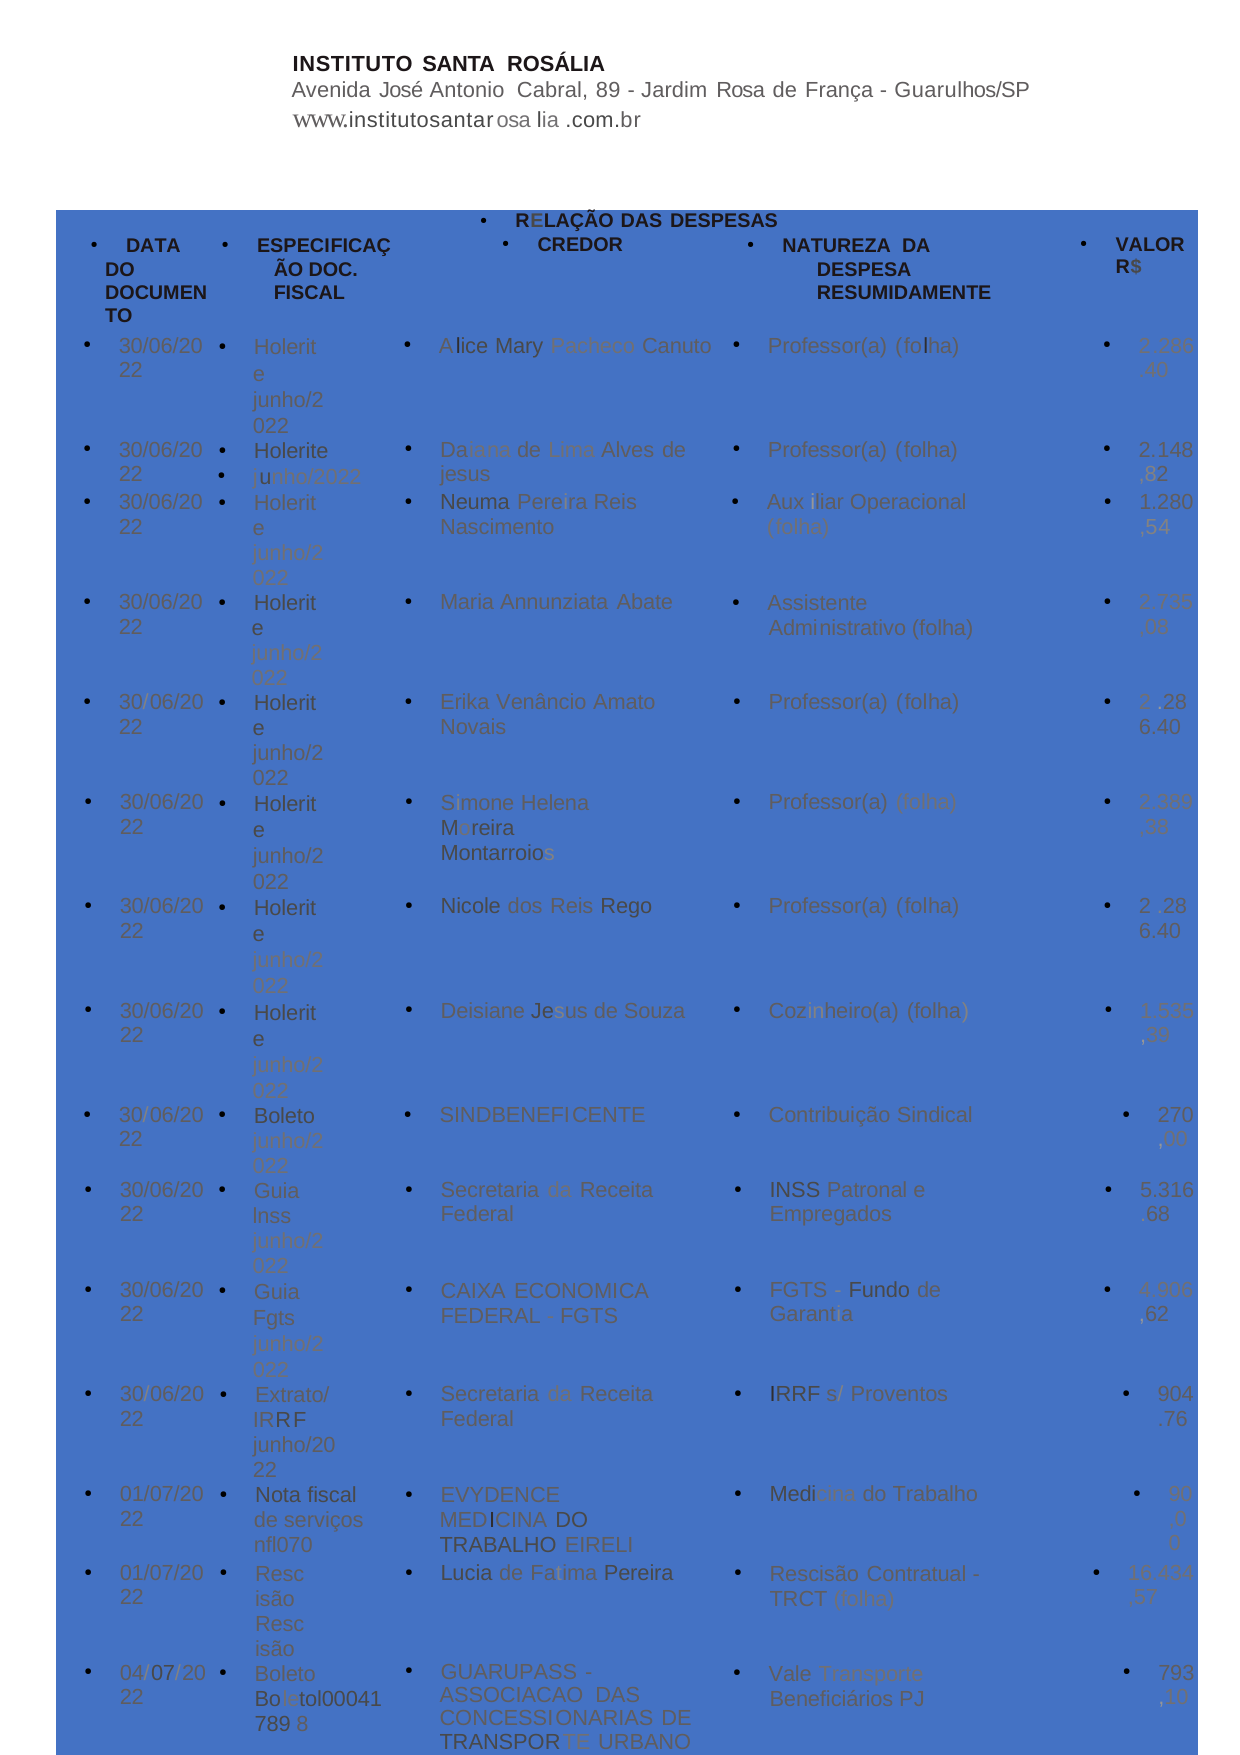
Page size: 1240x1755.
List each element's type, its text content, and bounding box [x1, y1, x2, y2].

table_cell Secretaria da Receita Federal [399, 1382, 728, 1482]
table_cell Simone Helena Moreira Montarroios [399, 790, 728, 894]
table_cell Holerite junho/2022 [212, 333, 399, 438]
table_cell 5.316.68 [1027, 1178, 1198, 1278]
table_cell Deisiane Jesus de Souza [399, 999, 728, 1103]
table_cell 2.735,08 [1027, 590, 1198, 690]
table_cell Rescisão Rescisão [212, 1561, 399, 1661]
table_cell INSS Patronal e Empregados [728, 1178, 1027, 1278]
table_cell Boleto Boletol00041789 8 [212, 1661, 399, 1755]
table_cell DATA DO DOCUMENTO [56, 234, 212, 333]
table_cell 30/06/2022 [56, 590, 212, 690]
table_cell Professor(a) (folha) [728, 333, 1027, 438]
table_cell GUARUPASS - ASSOCIACAO DAS CONCESSIONARIAS DE TRANSPORTE URBANO DE PASSAGEIROS DE GUARULHOS E REGIAO [399, 1661, 728, 1755]
table_cell 30/06/2022 [56, 690, 212, 790]
table_cell 30/06/2022 [56, 438, 212, 490]
table_cell Secretaria da Receita Federal [399, 1178, 728, 1278]
table_cell SINDBENEFICENTE [399, 1103, 728, 1178]
table_cell Holerite junho/2022 [212, 490, 399, 590]
table_cell Lucia de Fatima Pereira [399, 1561, 728, 1661]
table_cell CREDOR [399, 234, 728, 333]
table_cell 30/06/2022 [56, 894, 212, 999]
table_cell VALOR R$ [1027, 234, 1198, 333]
table_cell Professor(a) (folha) [728, 790, 1027, 894]
table_cell Neuma Pereira Reis Nascimento [399, 490, 728, 590]
table_cell Professor(a) (folha) [728, 894, 1027, 999]
table_cell 2 .286.40 [1027, 690, 1198, 790]
table_cell Aux iliar Operacional (folha) [728, 490, 1027, 590]
table_cell Holerite junho/2022 [212, 690, 399, 790]
table_cell Holerite junho/2022 [212, 894, 399, 999]
table_cell Daiana de Lima Alves de jesus [399, 438, 728, 490]
table_cell CAIXA ECONOMICA FEDERAL - FGTS [399, 1278, 728, 1382]
table_cell 30/06/2022 [56, 1178, 212, 1278]
table_cell FGTS - Fundo de Garantia [728, 1278, 1027, 1382]
table_cell Professor(a) (folha) [728, 690, 1027, 790]
table_cell Professor(a) (folha) [728, 438, 1027, 490]
table_cell 30/06/2022 [56, 1382, 212, 1482]
table_cell 1.280,54 [1027, 490, 1198, 590]
table_cell Holerite junho/2022 [212, 590, 399, 690]
table_cell 30/06/2022 [56, 1278, 212, 1382]
table_cell Guia Fgts junho/2022 [212, 1278, 399, 1382]
table_cell 2 .286.40 [1027, 894, 1198, 999]
table_cell 793,10 [1027, 1661, 1198, 1755]
table_cell 16.434,57 [1027, 1561, 1198, 1661]
table_cell 30/06/2022 [56, 490, 212, 590]
table_cell 4.906,62 [1027, 1278, 1198, 1382]
table_cell 90,00 [1027, 1482, 1198, 1561]
table_cell Vale Transporte Beneficiários PJ [728, 1661, 1027, 1755]
table_cell ESPECIFICAÇÃO DOC. FISCAL [212, 234, 399, 333]
table_cell 2.148,82 [1027, 438, 1198, 490]
table_cell IRRF s/ Proventos [728, 1382, 1027, 1482]
table_cell 270 ,00 [1027, 1103, 1198, 1178]
table_cell 30/06/2022 [56, 1103, 212, 1178]
table_cell 2.286.40 [1027, 333, 1198, 438]
table_cell 01/07/2022 [56, 1482, 212, 1561]
table_header RELAÇÃO DAS DESPESAS [56, 210, 1198, 234]
table_cell Erika Venâncio Amato Novais [399, 690, 728, 790]
text_box INSTITUTO SANTA ROSÁLIA Avenida José Antonio Cabral, 89 - Jardim Rosa de França - Guarulhos/SP www. institutosantarosa lia .com.br [289, 49, 1041, 133]
table_cell Alice Mary Pacheco Canuto [399, 333, 728, 438]
table_cell Boleto junho/2022 [212, 1103, 399, 1178]
table_cell Holerite junho/2022 [212, 438, 399, 490]
table_cell Nicole dos Reis Rego [399, 894, 728, 999]
table_cell Rescisão Contratual - TRCT (folha) [728, 1561, 1027, 1661]
table_cell Assistente Administrativo (folha) [728, 590, 1027, 690]
table_cell Nota fiscal de serviços nfl070 [212, 1482, 399, 1561]
table_cell 30/06/2022 [56, 333, 212, 438]
table_cell 1.535,39 [1027, 999, 1198, 1103]
table_cell 30/06/2022 [56, 999, 212, 1103]
table_cell Guia lnss junho/2022 [212, 1178, 399, 1278]
table_cell Extrato/IRRF junho/2022 [212, 1382, 399, 1482]
table_cell Maria Annunziata Abate [399, 590, 728, 690]
table_cell Holerite junho/2022 [212, 999, 399, 1103]
table_cell 2.389,38 [1027, 790, 1198, 894]
table_cell NATUREZA DA DESPESA RESUMIDAMENTE [728, 234, 1027, 333]
table_cell Cozinheiro(a) (folha) [728, 999, 1027, 1103]
table_cell 30/06/2022 [56, 790, 212, 894]
table_cell EVYDENCE MEDICINA DO TRABALHO EIRELI [399, 1482, 728, 1561]
table_cell 904.76 [1027, 1382, 1198, 1482]
table_cell Medicina do Trabalho [728, 1482, 1027, 1561]
table_cell Contribuição Sindical [728, 1103, 1027, 1178]
table_cell Holerite junho/2022 [212, 790, 399, 894]
table_cell 01/07/2022 [56, 1561, 212, 1661]
table_cell 04/07/2022 [56, 1661, 212, 1755]
